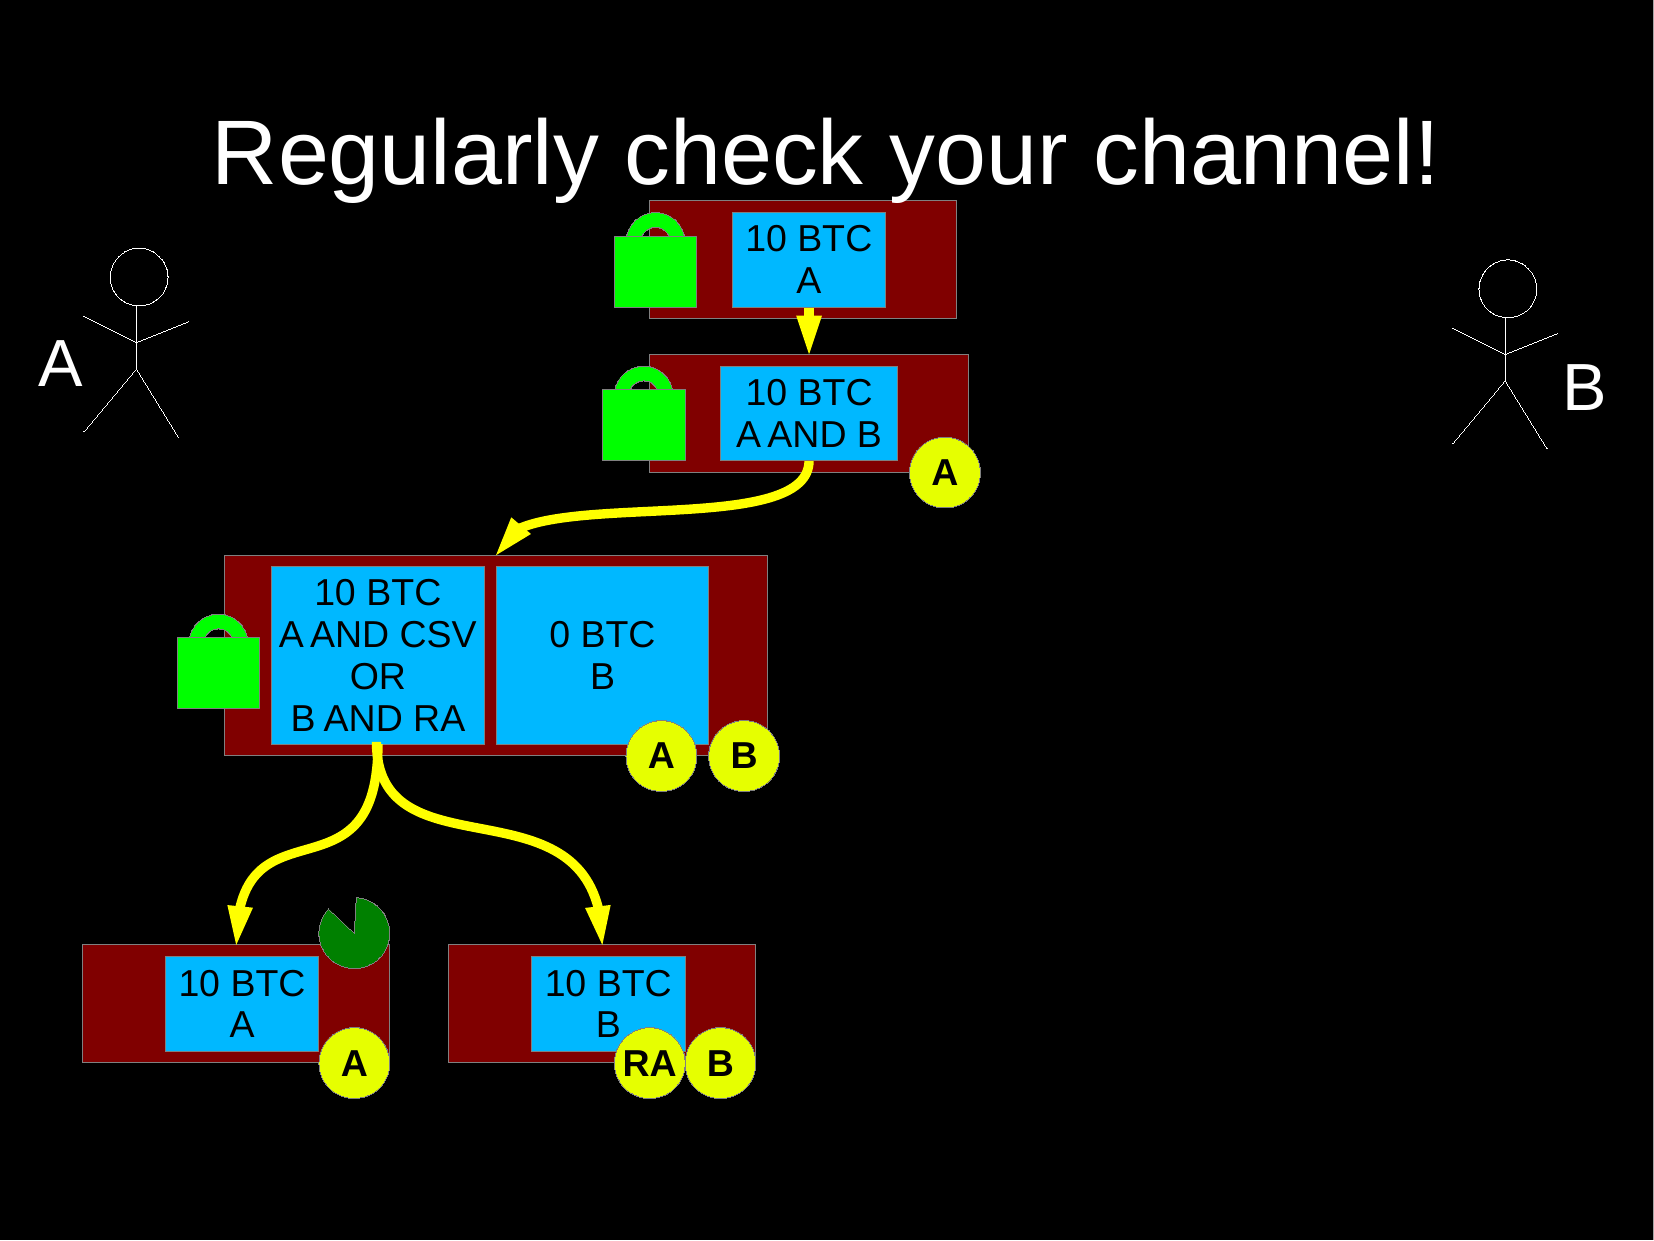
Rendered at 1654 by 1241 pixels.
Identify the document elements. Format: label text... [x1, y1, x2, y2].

text_box B [1547, 342, 1622, 432]
text_box [602, 354, 969, 473]
text_box 10 BTC A [165, 956, 319, 1052]
text_box 10 BTC A AND CSV OR B AND RA [271, 566, 485, 745]
text_box [814, 257, 957, 319]
text_box 10 BTC A [732, 257, 886, 308]
text_box RA [614, 1027, 686, 1099]
text_box A [625, 720, 697, 792]
text_box A [23, 318, 98, 409]
text_box A [909, 437, 981, 508]
text_box 10 BTC A AND B [720, 366, 898, 461]
text_box 10 BTC B [531, 956, 686, 1052]
text_box 0 BTC B [496, 566, 709, 745]
text_box [82, 897, 390, 1063]
title Regularly check your channel! [82, 49, 1571, 257]
text_box [448, 944, 756, 1063]
text_box B [708, 720, 780, 792]
text_box [614, 257, 804, 319]
text_box A [318, 1027, 390, 1099]
text_box B [685, 1027, 756, 1099]
text_box [177, 555, 768, 756]
